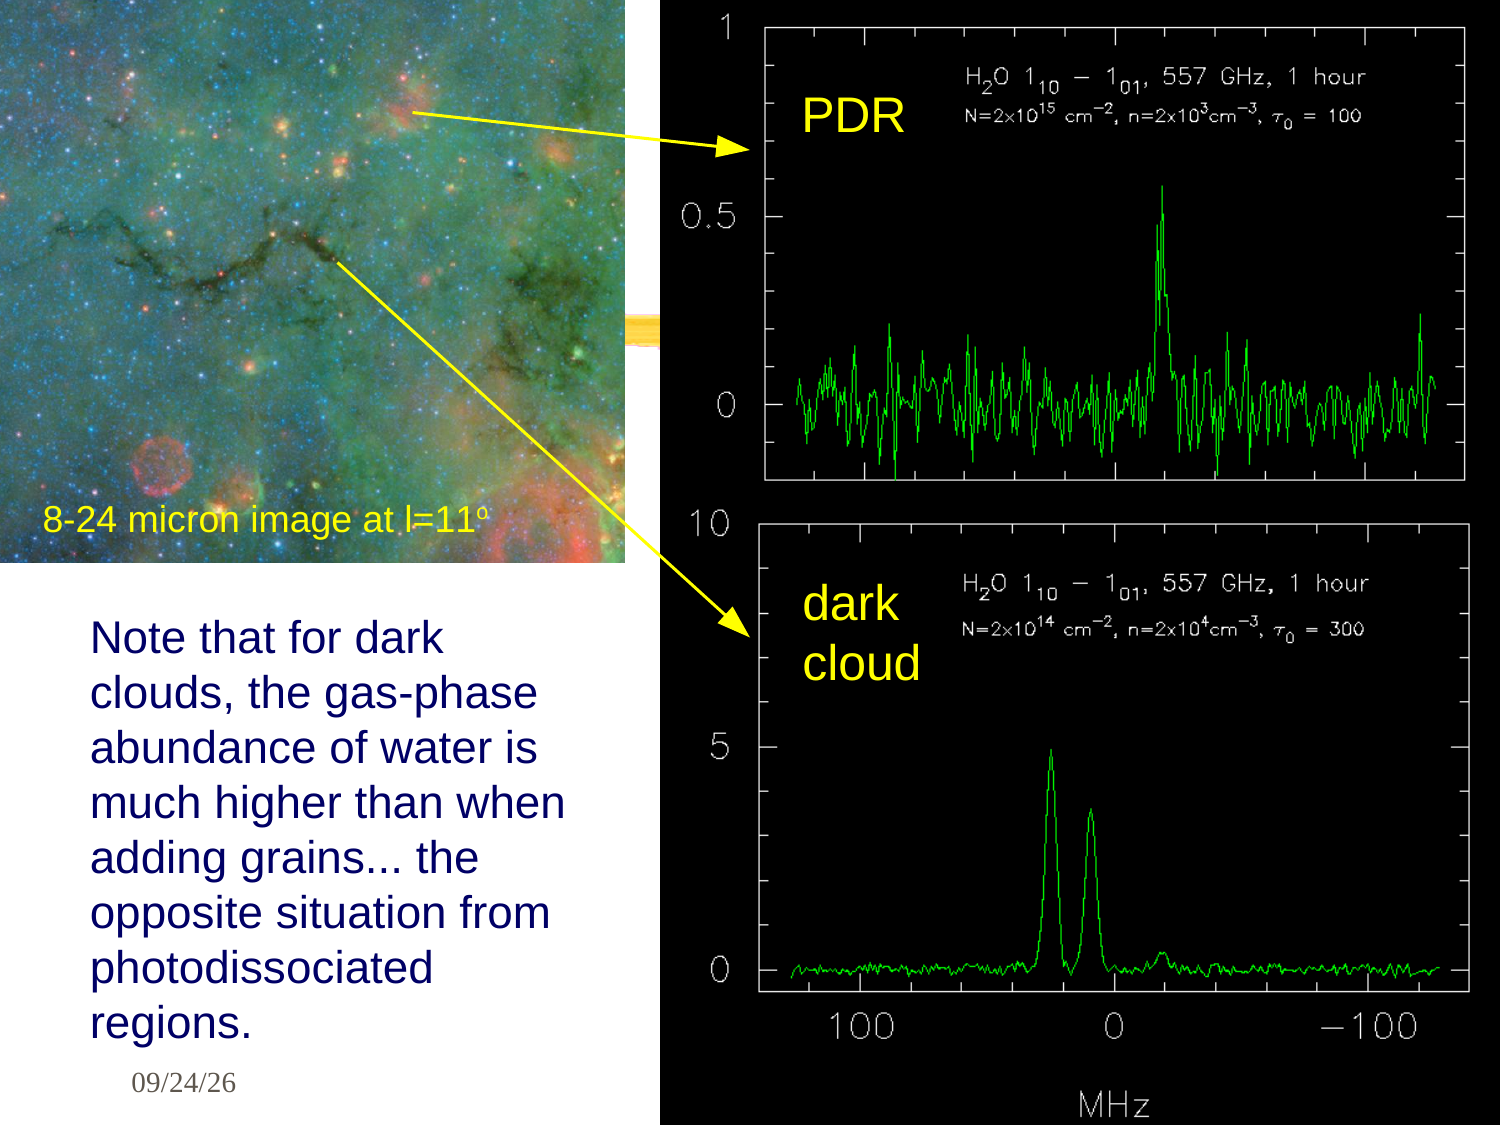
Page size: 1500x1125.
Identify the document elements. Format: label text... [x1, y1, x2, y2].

text_box PDR [786, 75, 922, 178]
text_box 8-24 micron image at l=11o [27, 487, 504, 563]
text_box Note that for dark clouds, the gas-phase abundance of water is much higher than when adding grains... the opposite situation from photodissociated regions. [75, 600, 601, 1055]
picture [0, 0, 1500, 1125]
text_box dark cloud [787, 562, 960, 698]
